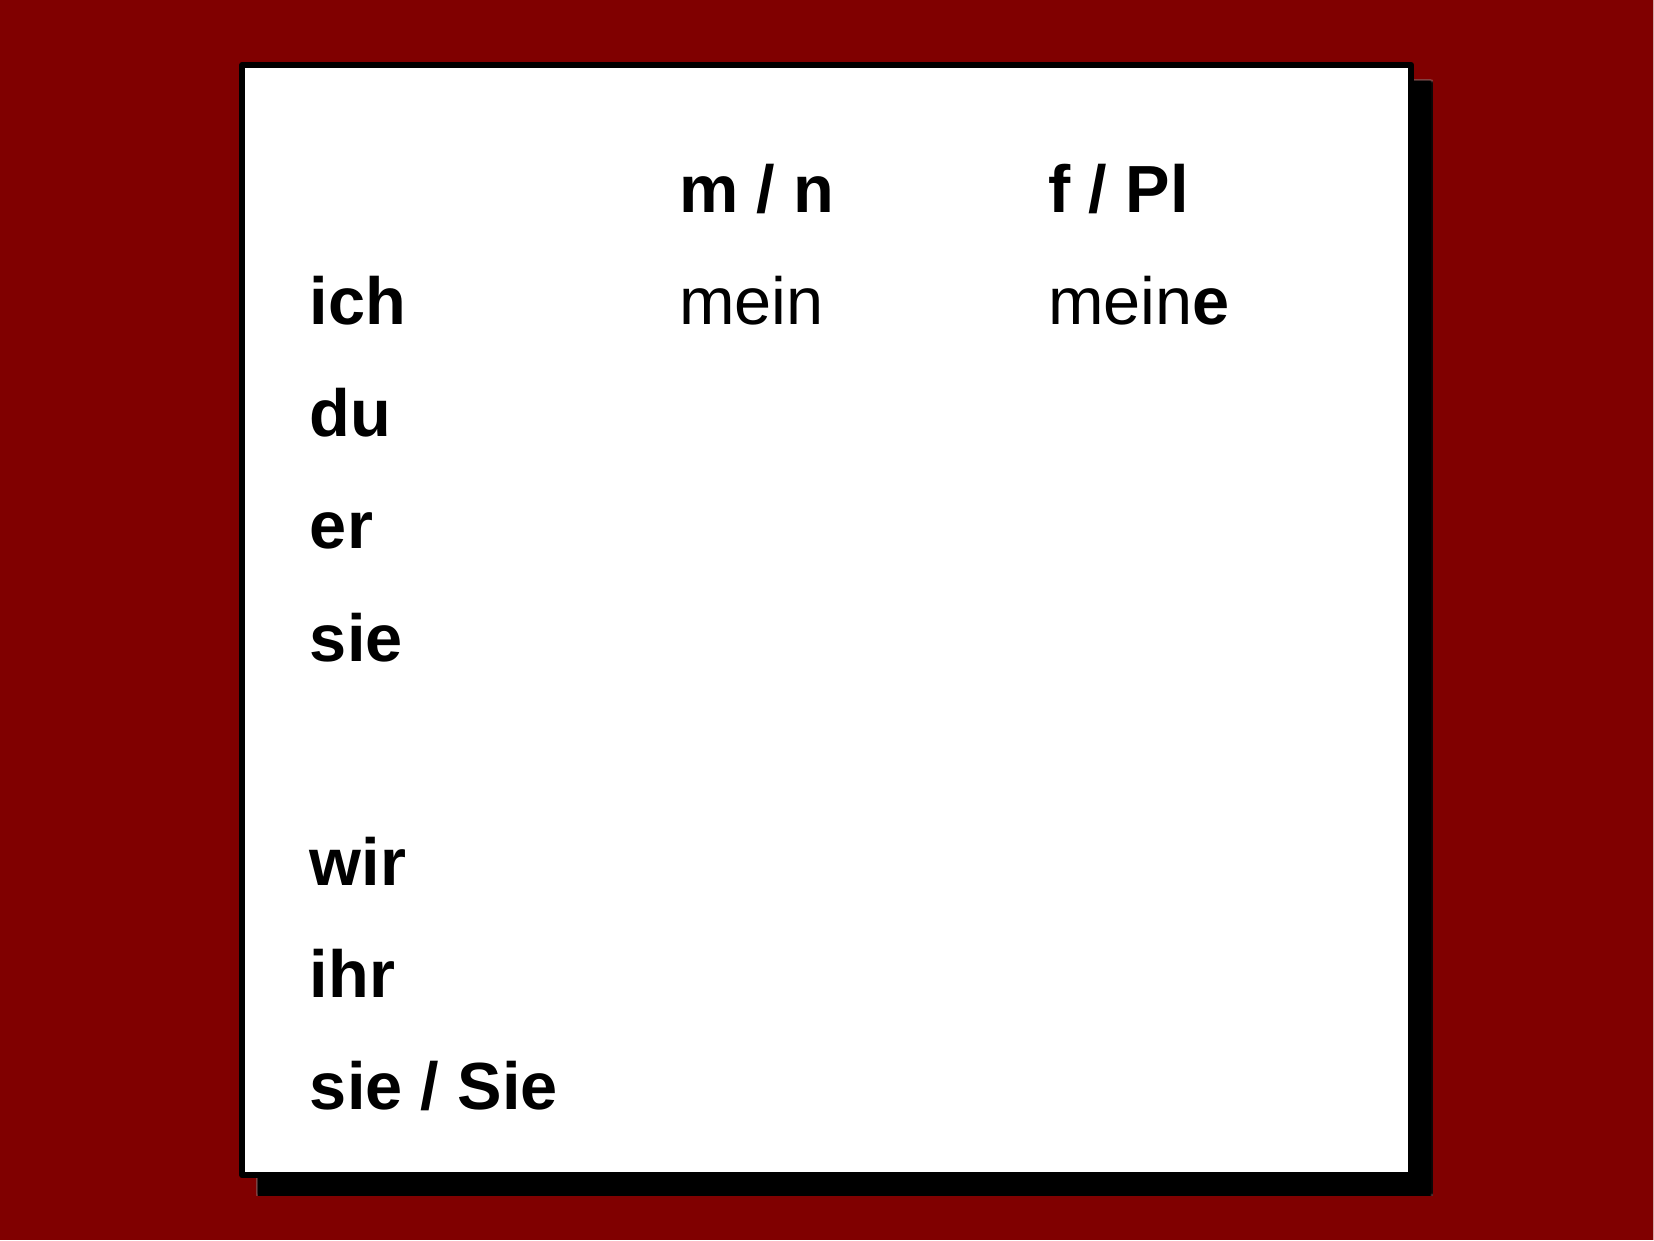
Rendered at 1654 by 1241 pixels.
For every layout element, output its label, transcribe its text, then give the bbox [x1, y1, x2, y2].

text_box [242, 64, 1412, 1176]
text_box m / n f / Pl ich mein meine du er sie wir ihr sie / Sie [295, 107, 1382, 1133]
